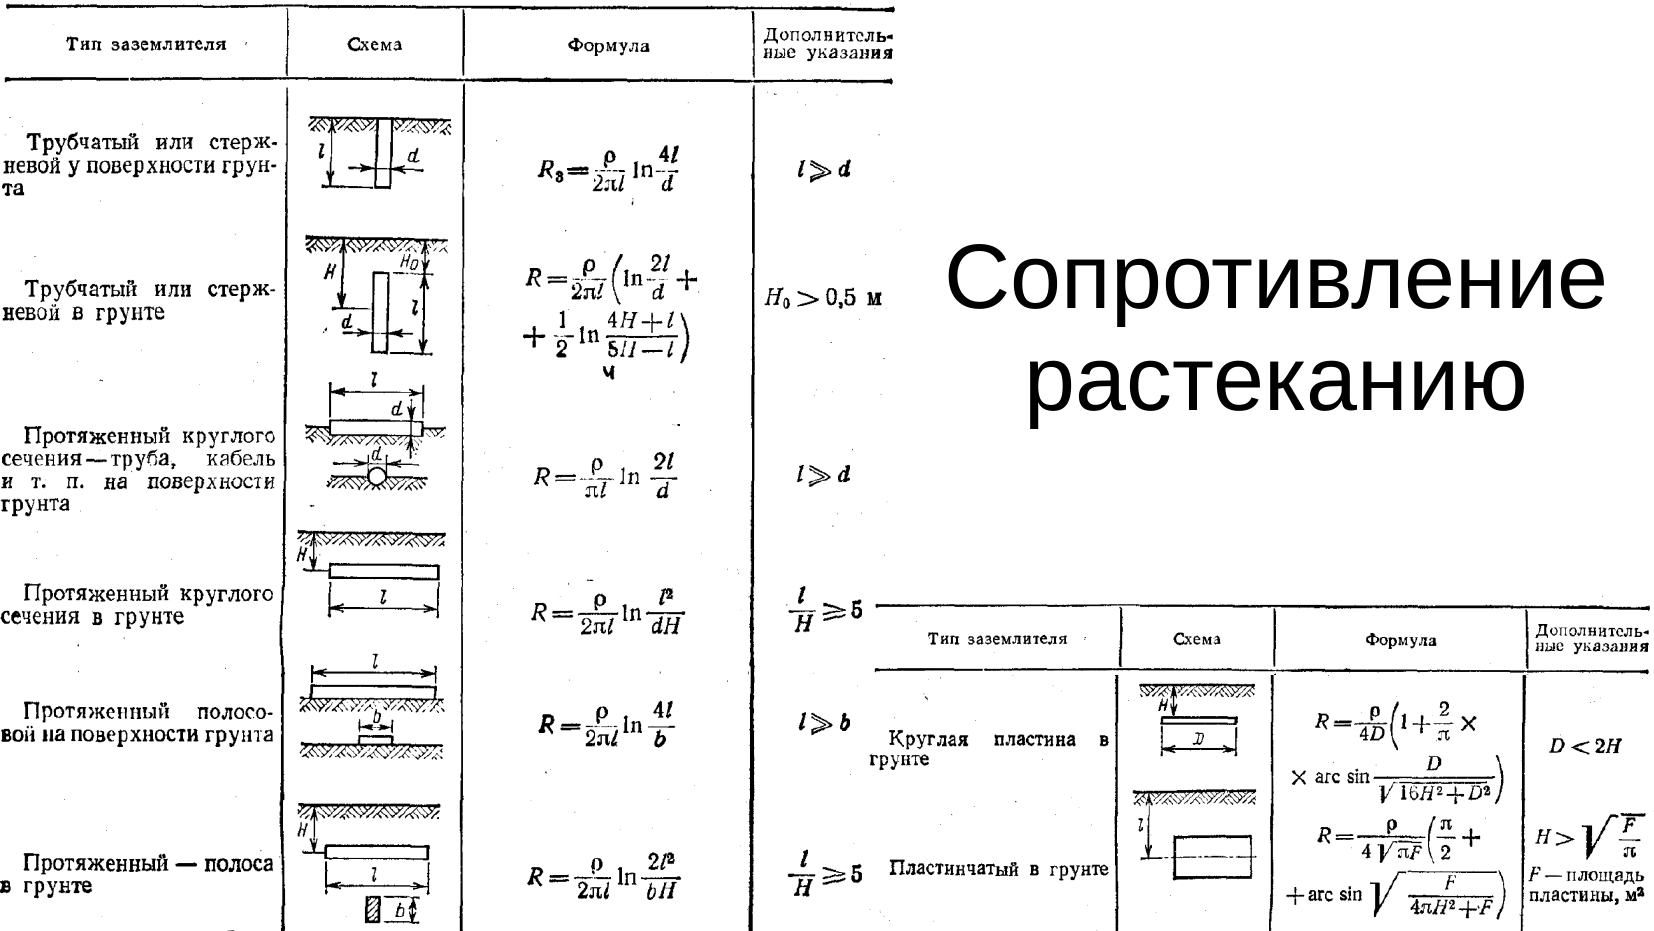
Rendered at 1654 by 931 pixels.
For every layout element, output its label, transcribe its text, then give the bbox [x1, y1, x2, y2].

title Сопротивление растеканию [901, 225, 1654, 431]
picture [0, 0, 1654, 931]
